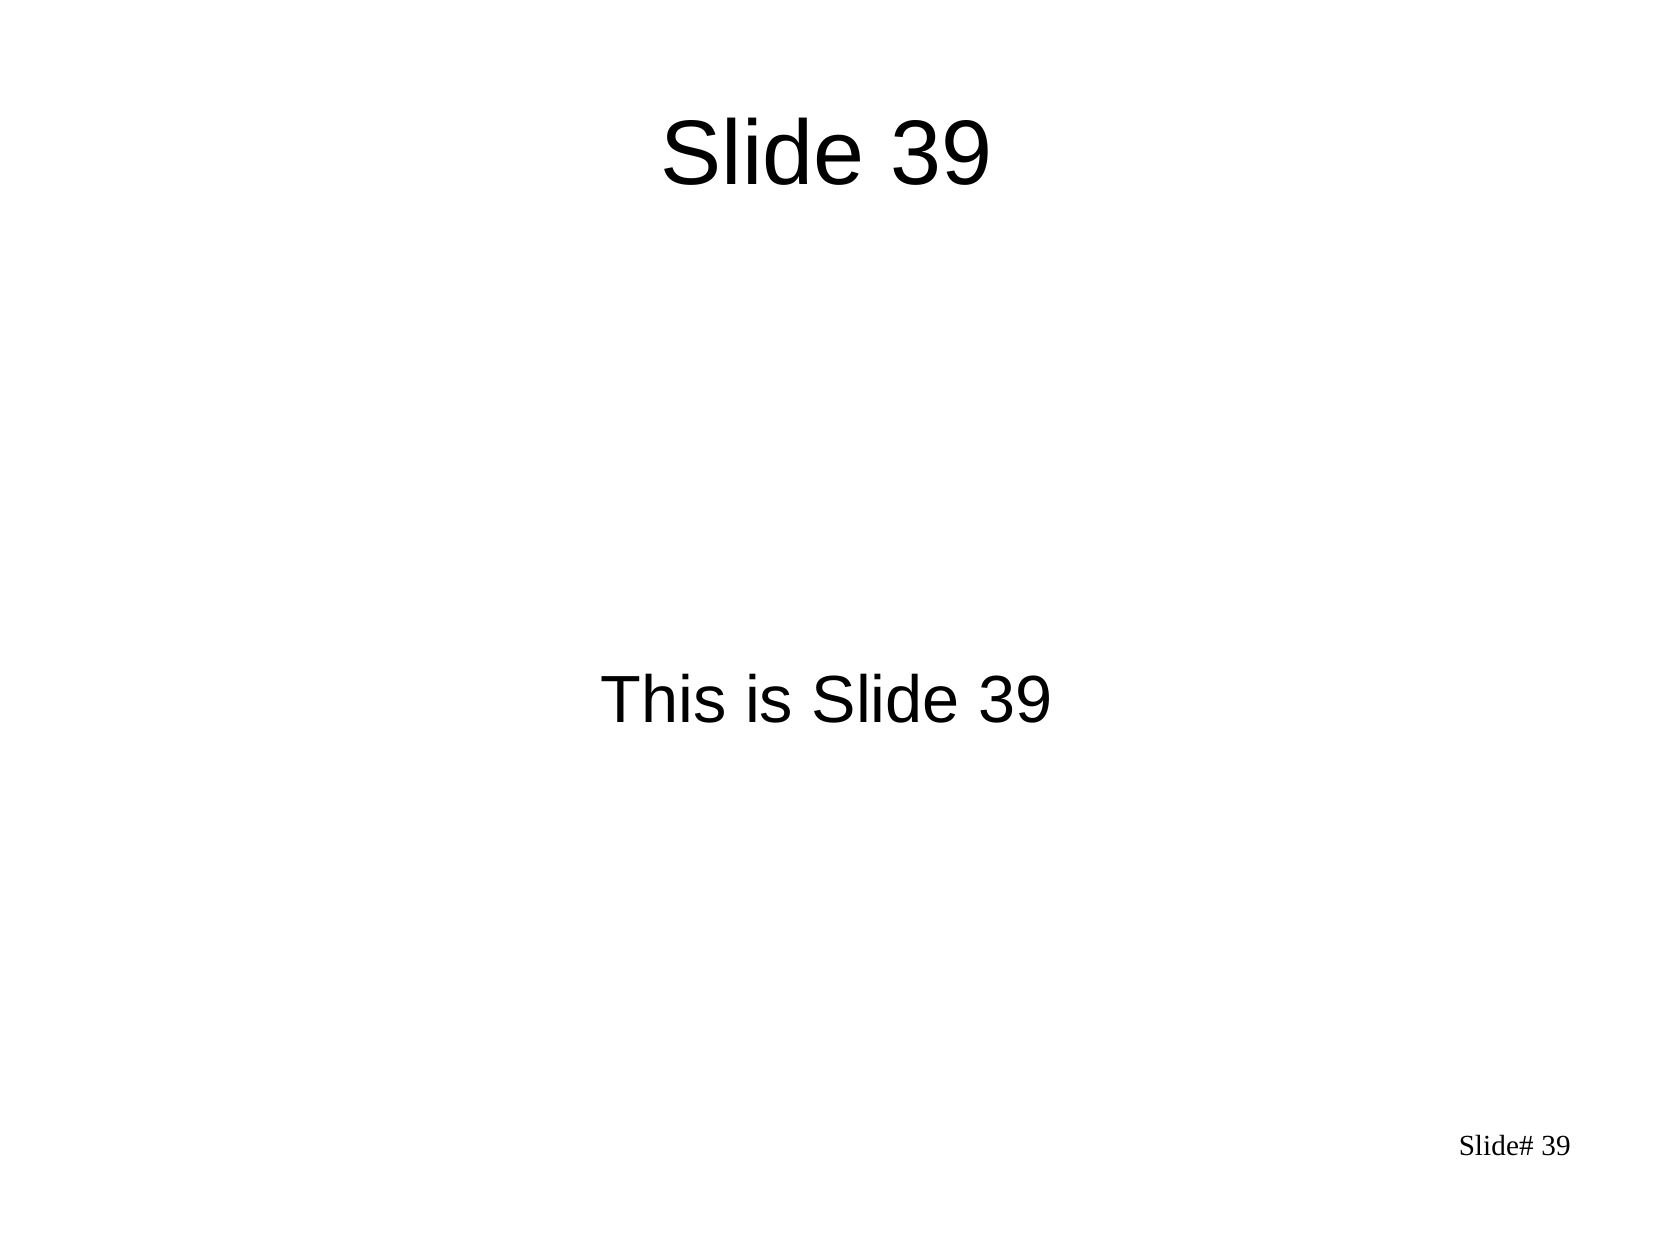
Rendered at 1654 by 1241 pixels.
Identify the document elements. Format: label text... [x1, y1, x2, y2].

subtitle This is Slide 39 [82, 290, 1571, 1109]
title Slide 39 [82, 49, 1571, 257]
